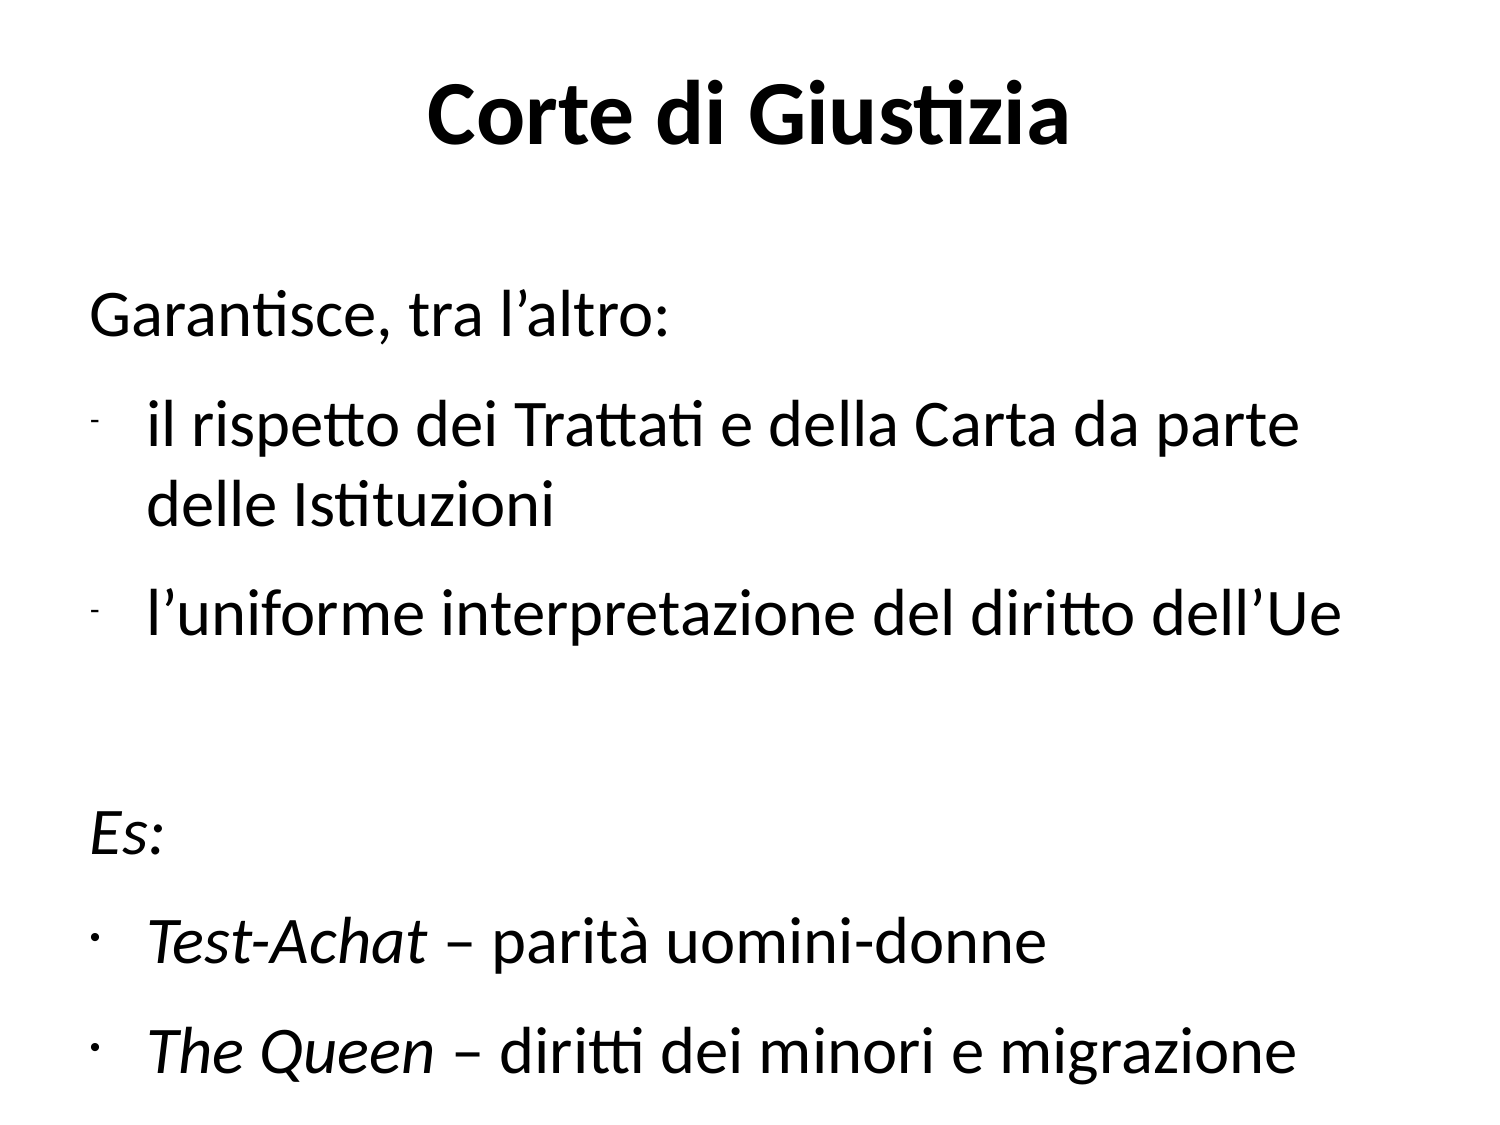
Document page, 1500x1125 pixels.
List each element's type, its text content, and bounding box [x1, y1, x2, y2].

list Garantisce, tra l’altro: il rispetto dei Trattati e della Carta da parte delle Istituzioni l’uniforme interpretazione del diritto dell’Ue Es: Test-Achat – parità uomini-donne The Queen – diritti dei minori e migrazione Hay – divieto di discriminazione Commissione c. Italia – diritti dei disabili [75, 262, 1425, 1071]
title Corte di Giustizia [75, 45, 1425, 233]
